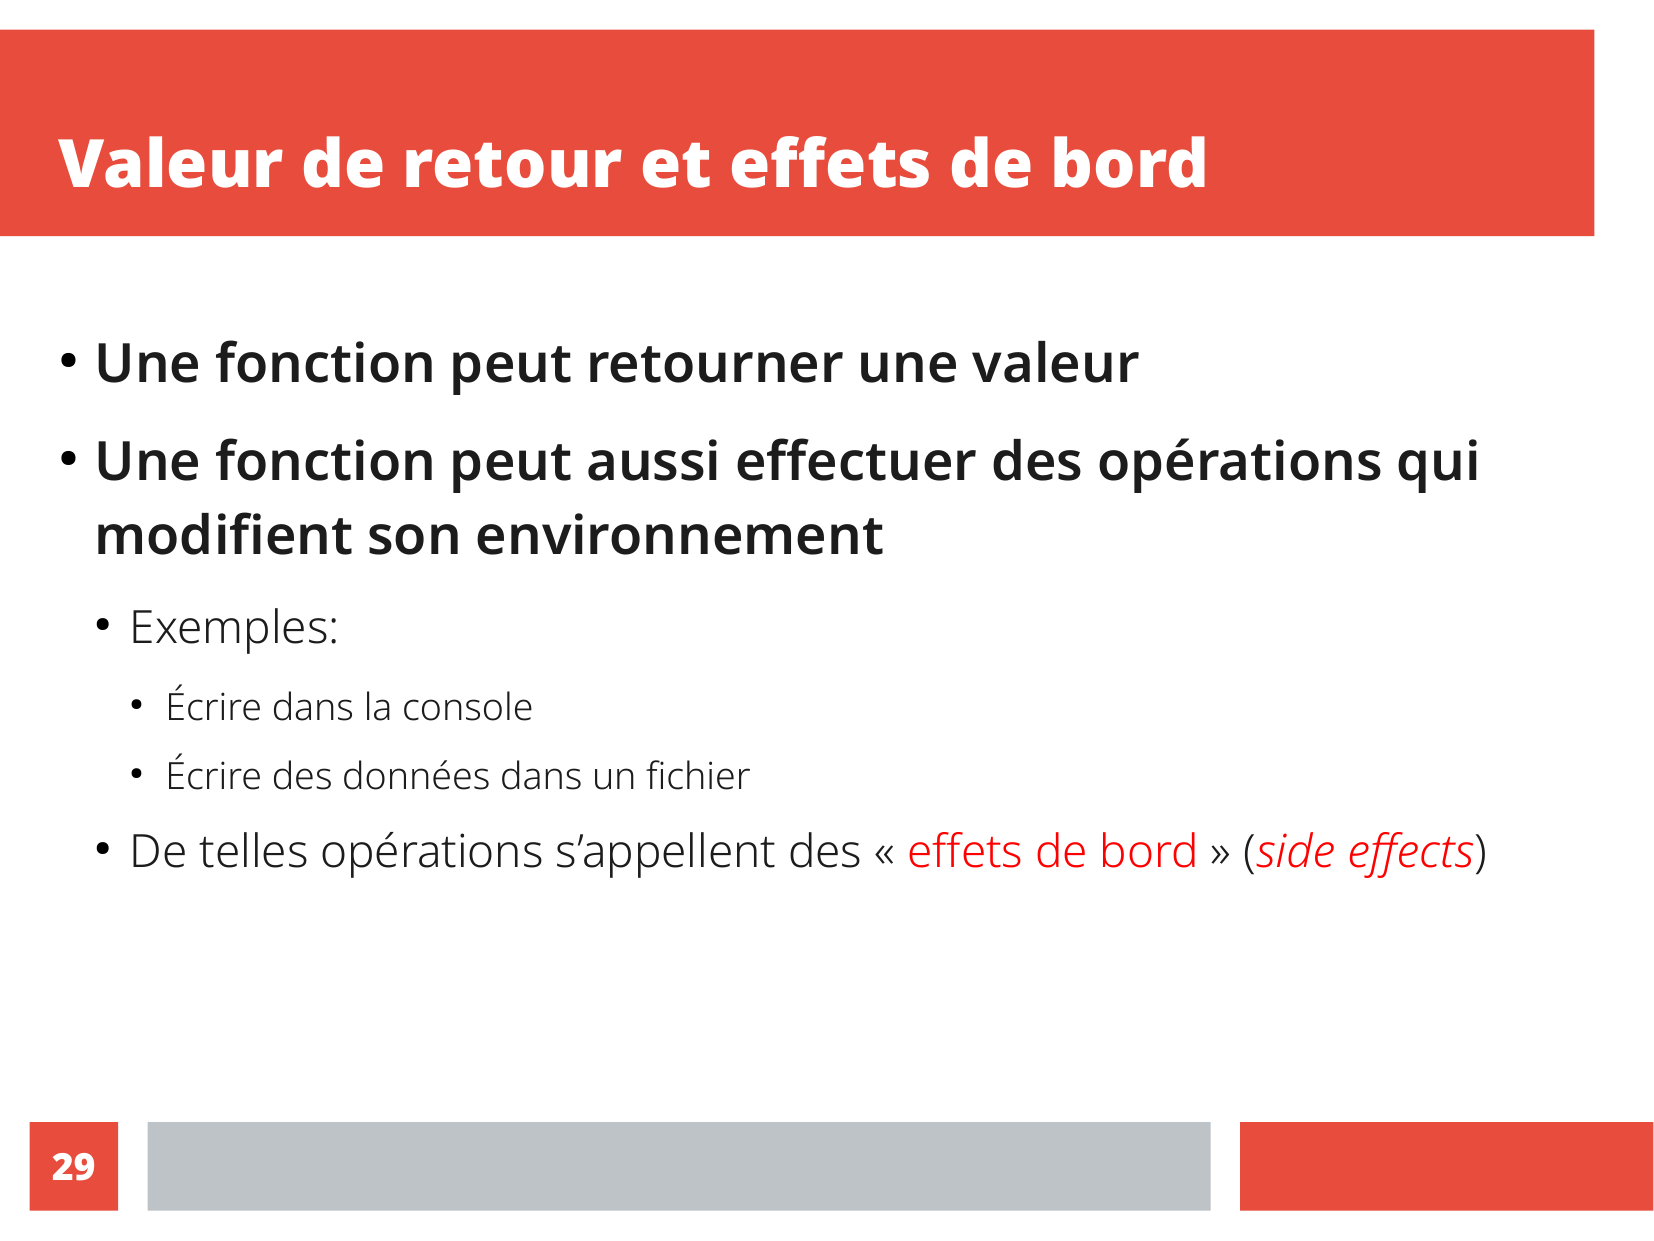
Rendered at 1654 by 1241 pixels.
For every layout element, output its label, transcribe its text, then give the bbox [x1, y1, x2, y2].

title Valeur de retour et effets de bord [59, 59, 1595, 207]
list Une fonction peut retourner une valeur Une fonction peut aussi effectuer des opérations qui modifient son environnement Exemples: Écrire dans la console Écrire des données dans un fichier De telles opérations s’appellent des « effets de bord » (side effects) [59, 324, 1565, 1093]
